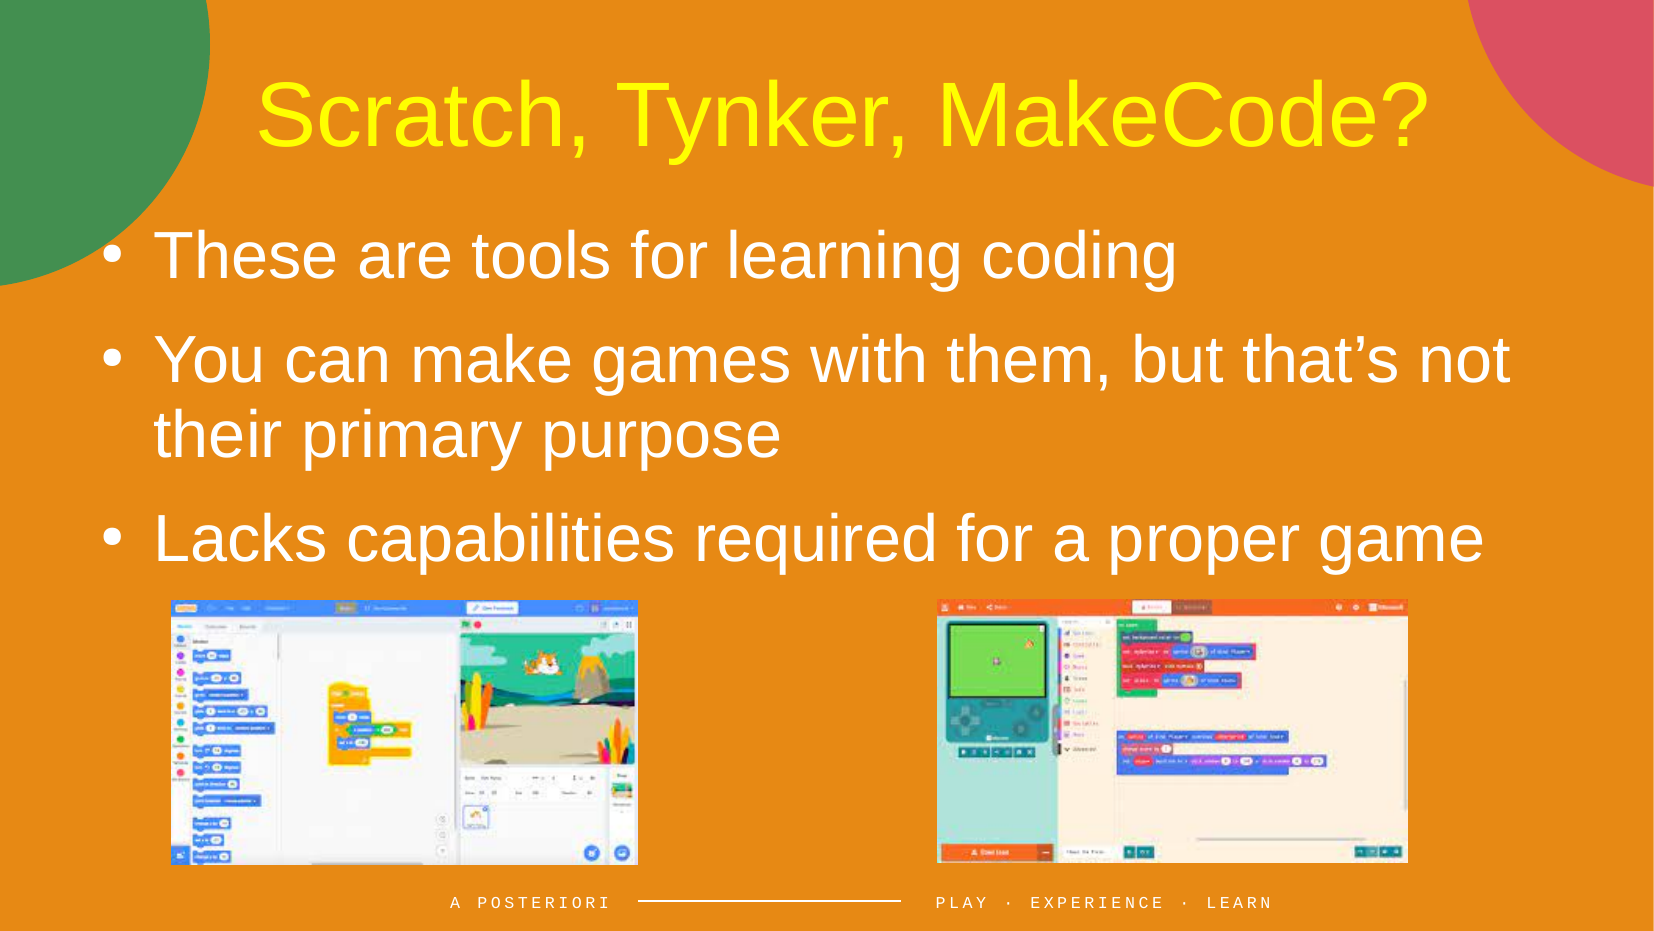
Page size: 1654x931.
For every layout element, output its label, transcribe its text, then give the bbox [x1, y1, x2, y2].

list These are tools for learning coding You can make games with them, but that’s not their primary purpose Lacks capabilities required for a proper game [82, 217, 1571, 758]
picture [937, 599, 1408, 863]
picture [171, 600, 638, 865]
title Scratch, Tynker, MakeCode? [187, 37, 1501, 193]
